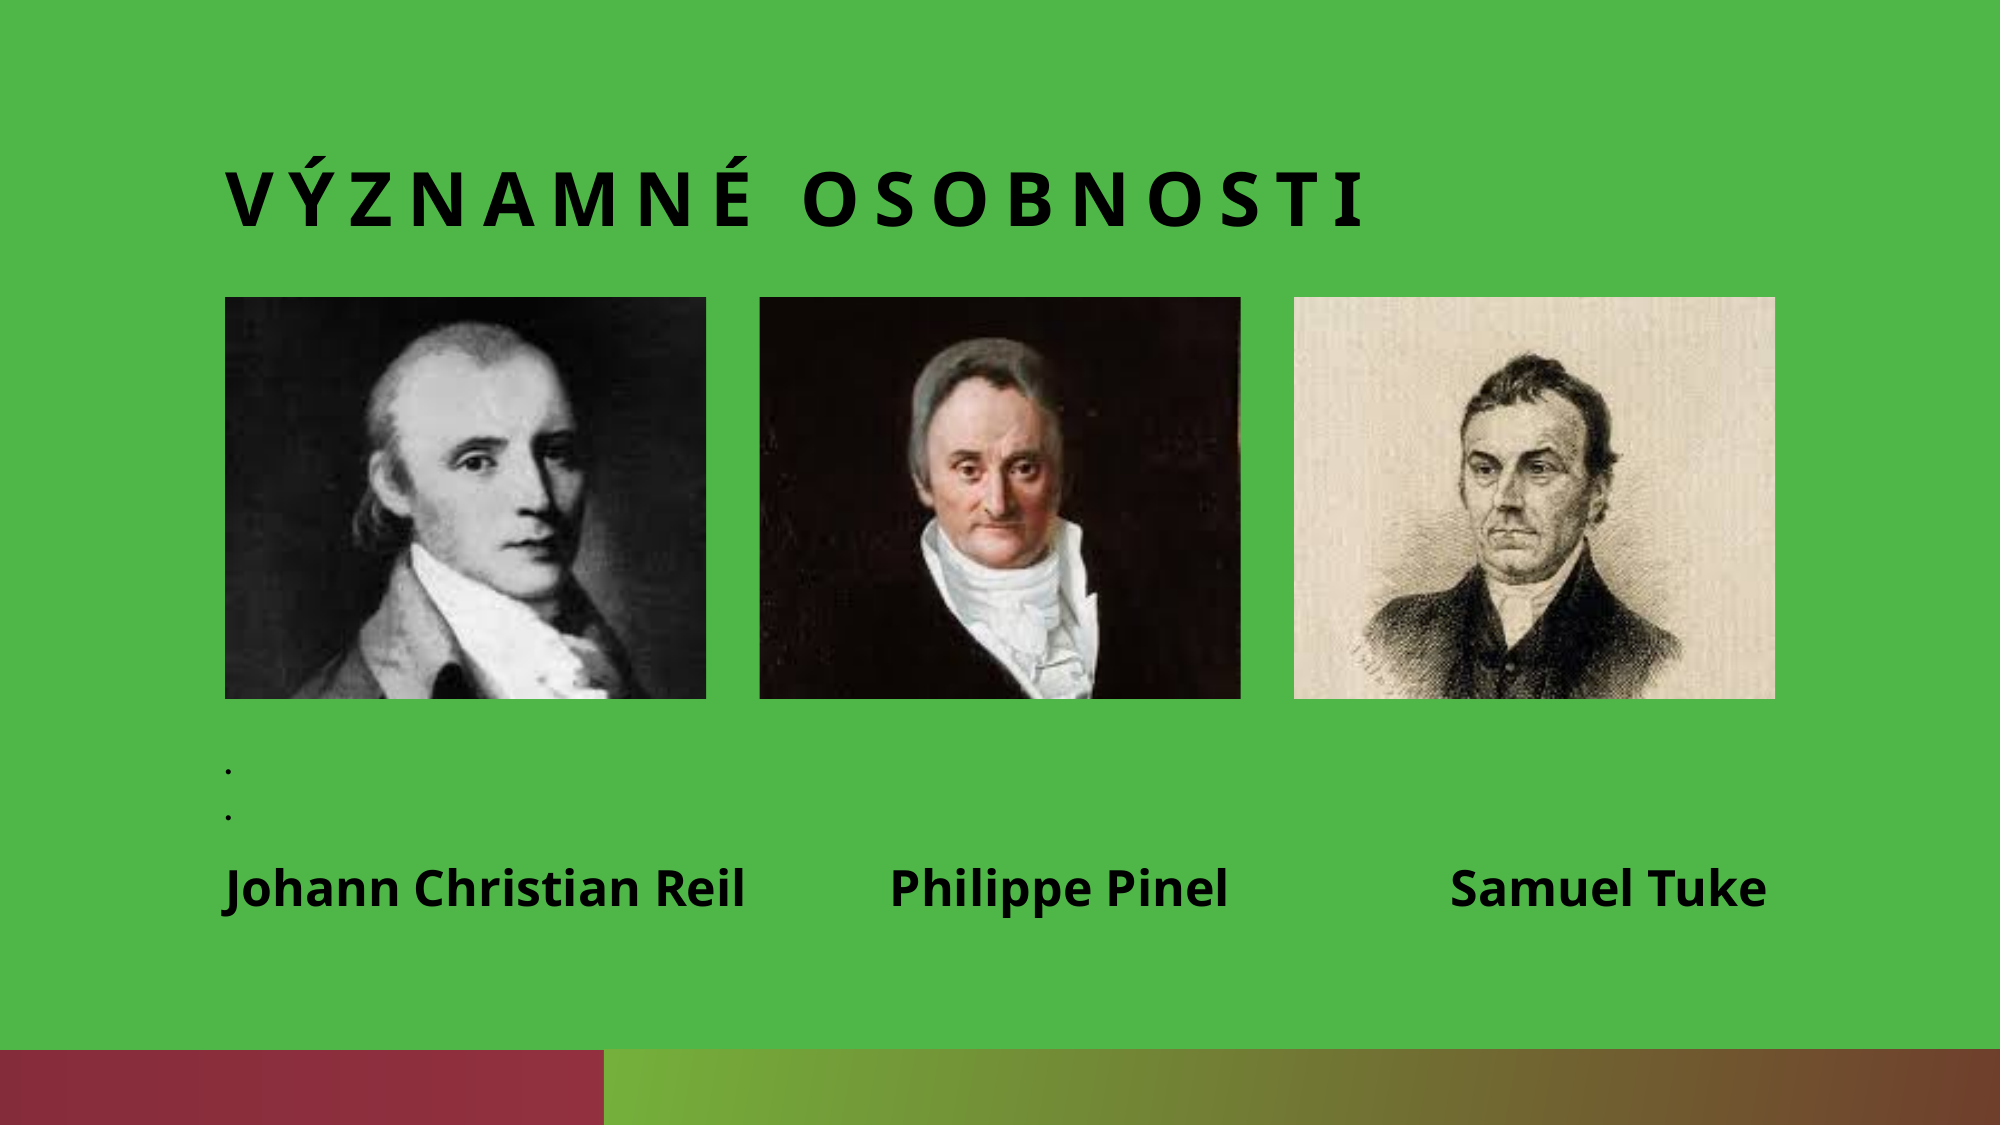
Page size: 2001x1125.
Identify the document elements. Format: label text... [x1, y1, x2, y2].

picture [759, 297, 1241, 699]
title Významné osobnosti [225, 128, 1776, 242]
text_box [0, 0, 2000, 1125]
picture [225, 297, 707, 699]
picture [1294, 297, 1776, 699]
list Johann Christian Reil Philippe Pinel Samuel Tuke [225, 761, 1776, 968]
